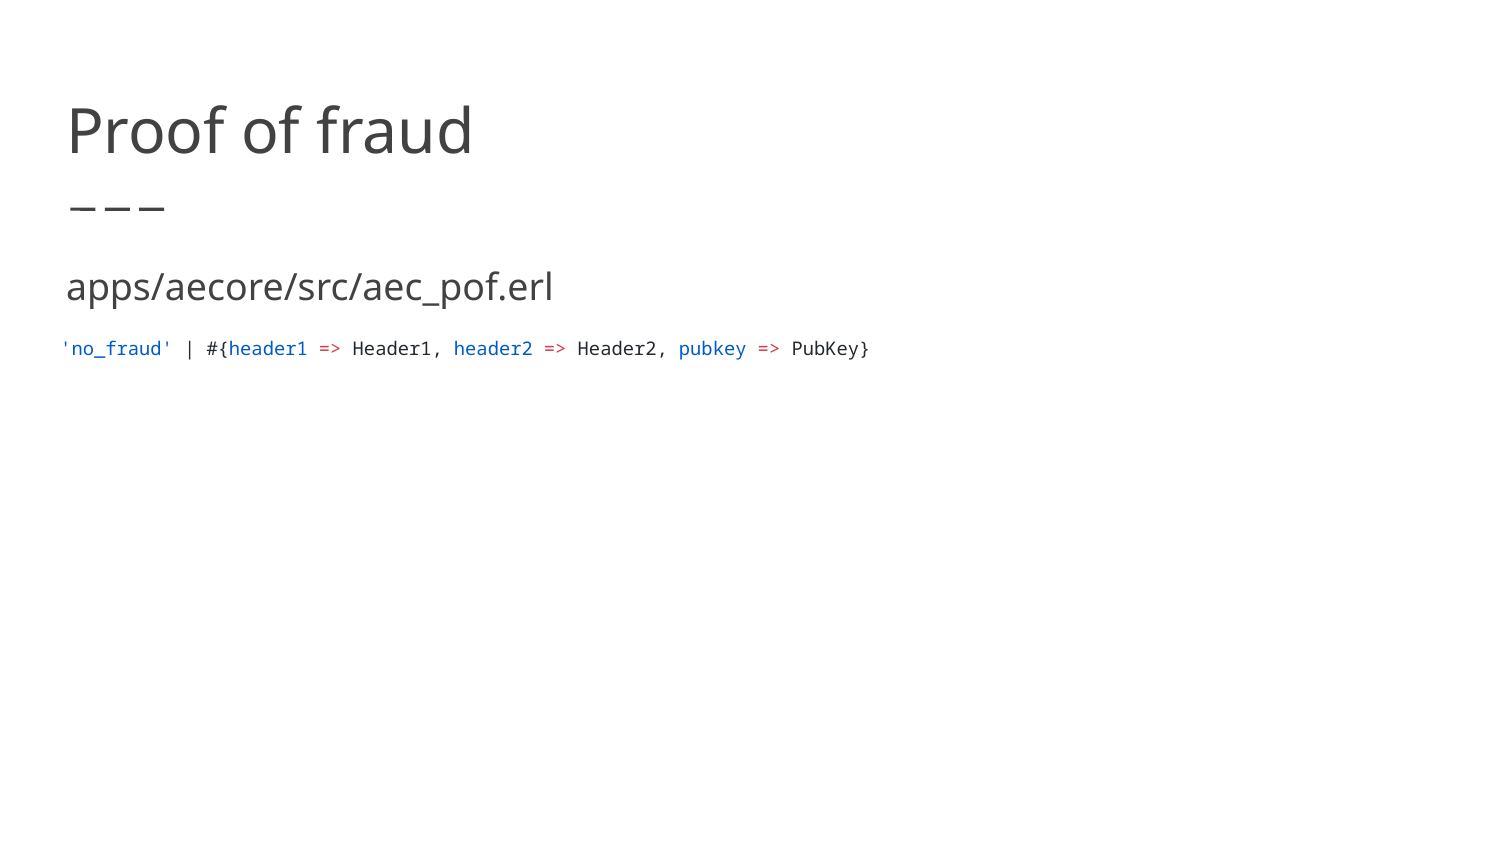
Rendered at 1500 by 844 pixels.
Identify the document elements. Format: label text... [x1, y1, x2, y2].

list apps/aecore/src/aec_pof.erl [51, 240, 1449, 311]
title Proof of fraud [51, 61, 1449, 182]
text_box 'no_fraud' | #{header1 => Header1, header2 => Header2, pubkey => PubKey} [45, 321, 1161, 830]
